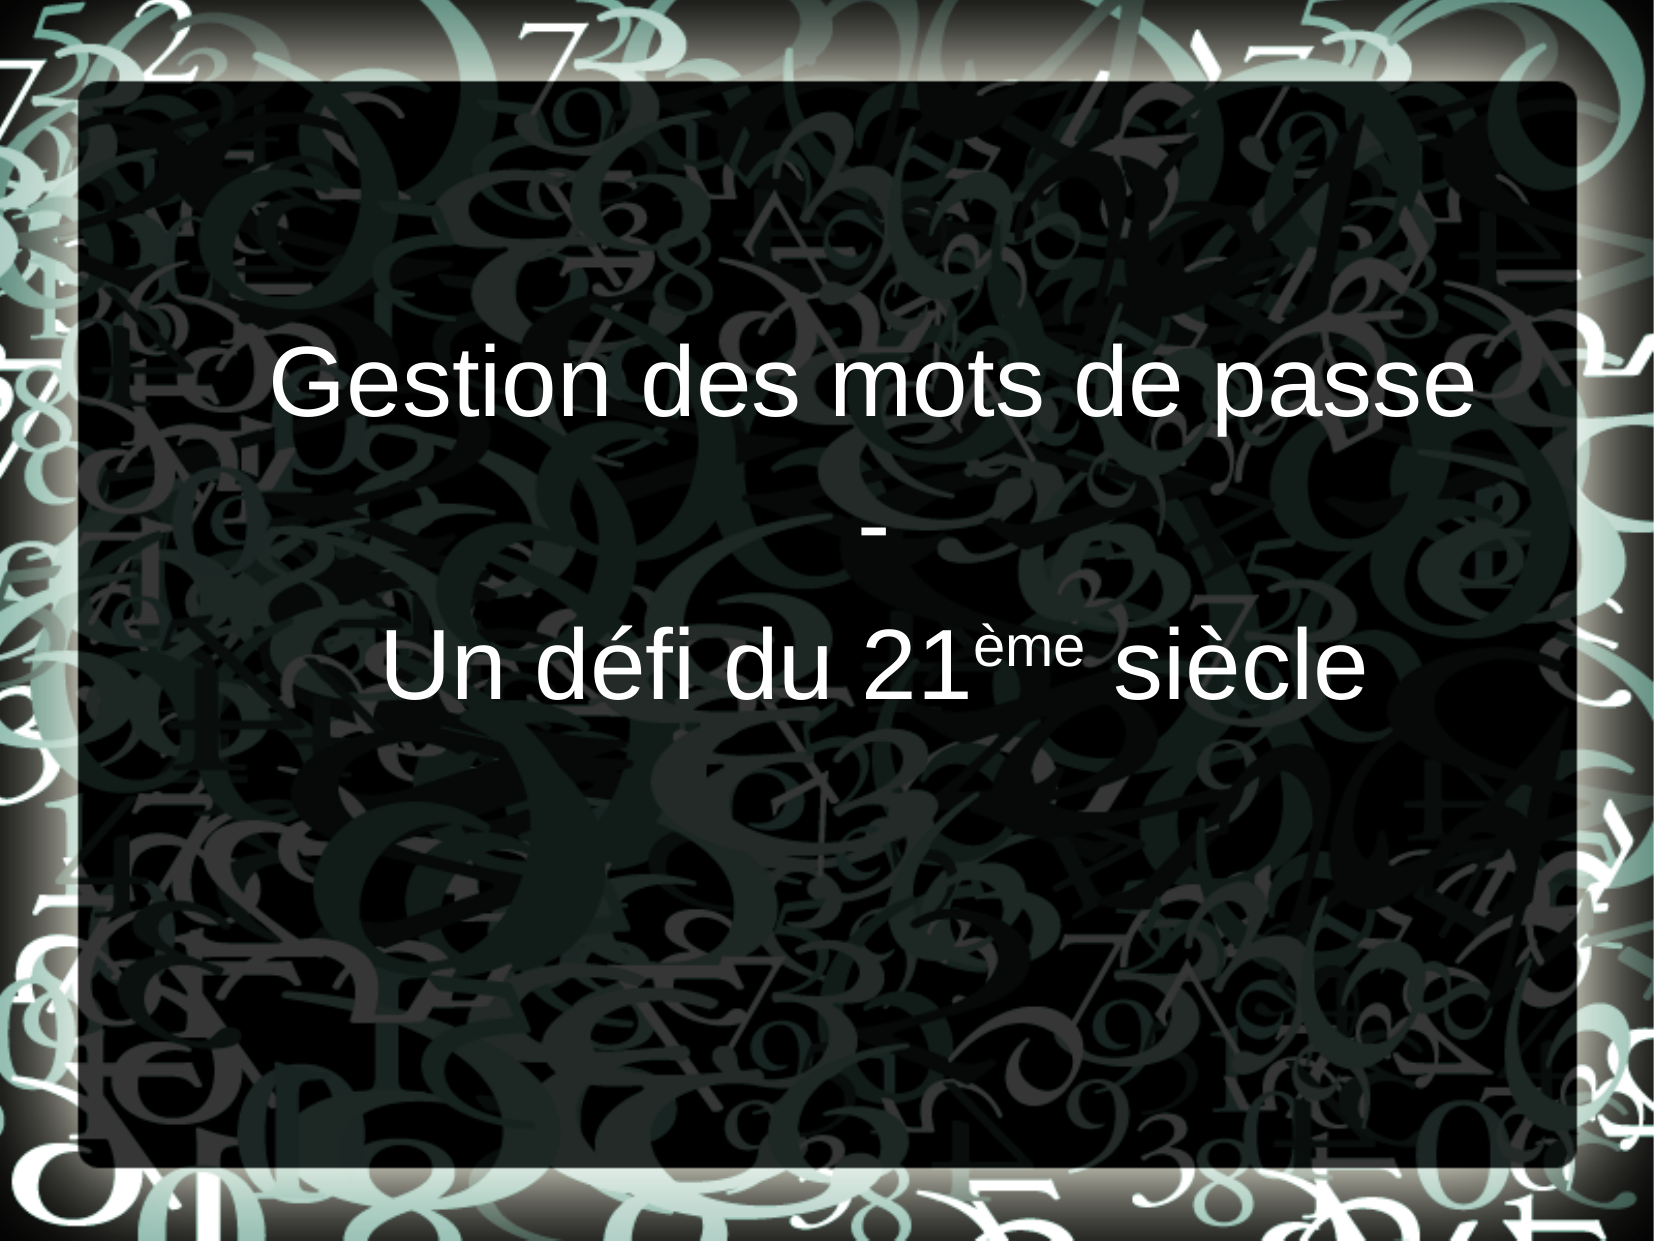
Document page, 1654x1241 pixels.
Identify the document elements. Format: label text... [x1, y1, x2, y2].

picture [0, 0, 1654, 1241]
list Gestion des mots de passe - Un défi du 21ème siècle [118, 118, 1542, 1034]
